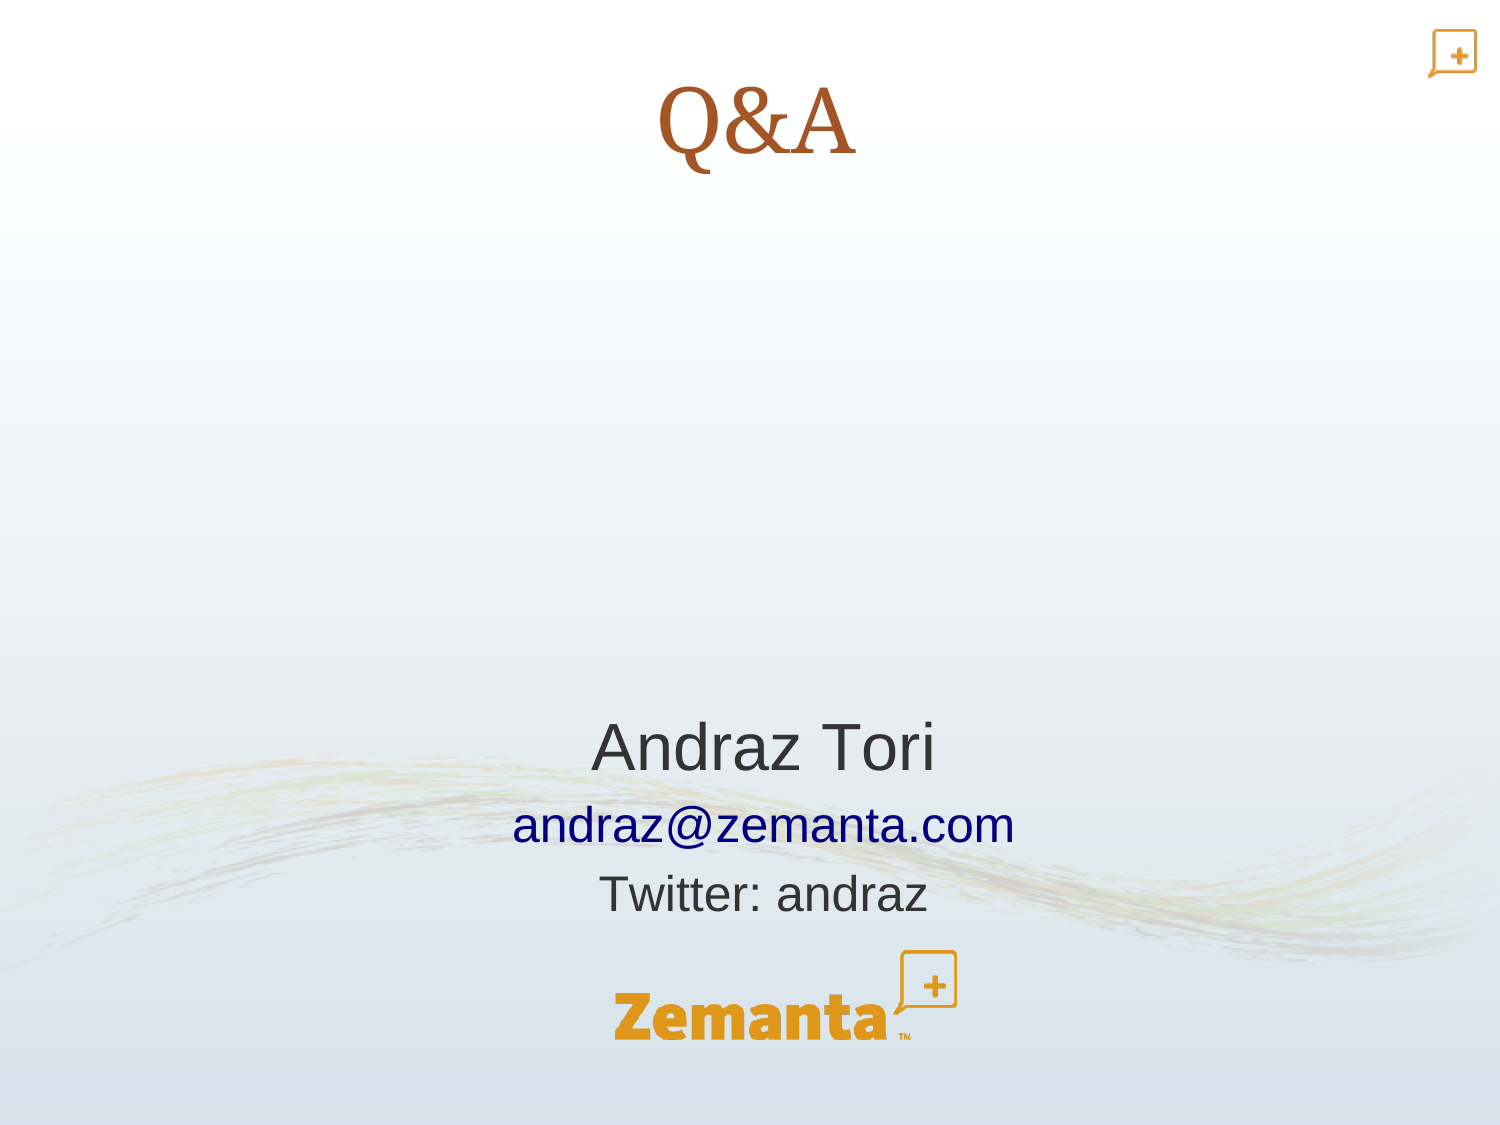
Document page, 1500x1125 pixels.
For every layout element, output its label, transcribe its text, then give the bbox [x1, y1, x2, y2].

picture [0, 0, 1500, 1125]
text_box Andraz Tori andraz@zemanta.com Twitter: andraz [201, 702, 1252, 991]
title Q&A [118, 68, 1394, 293]
